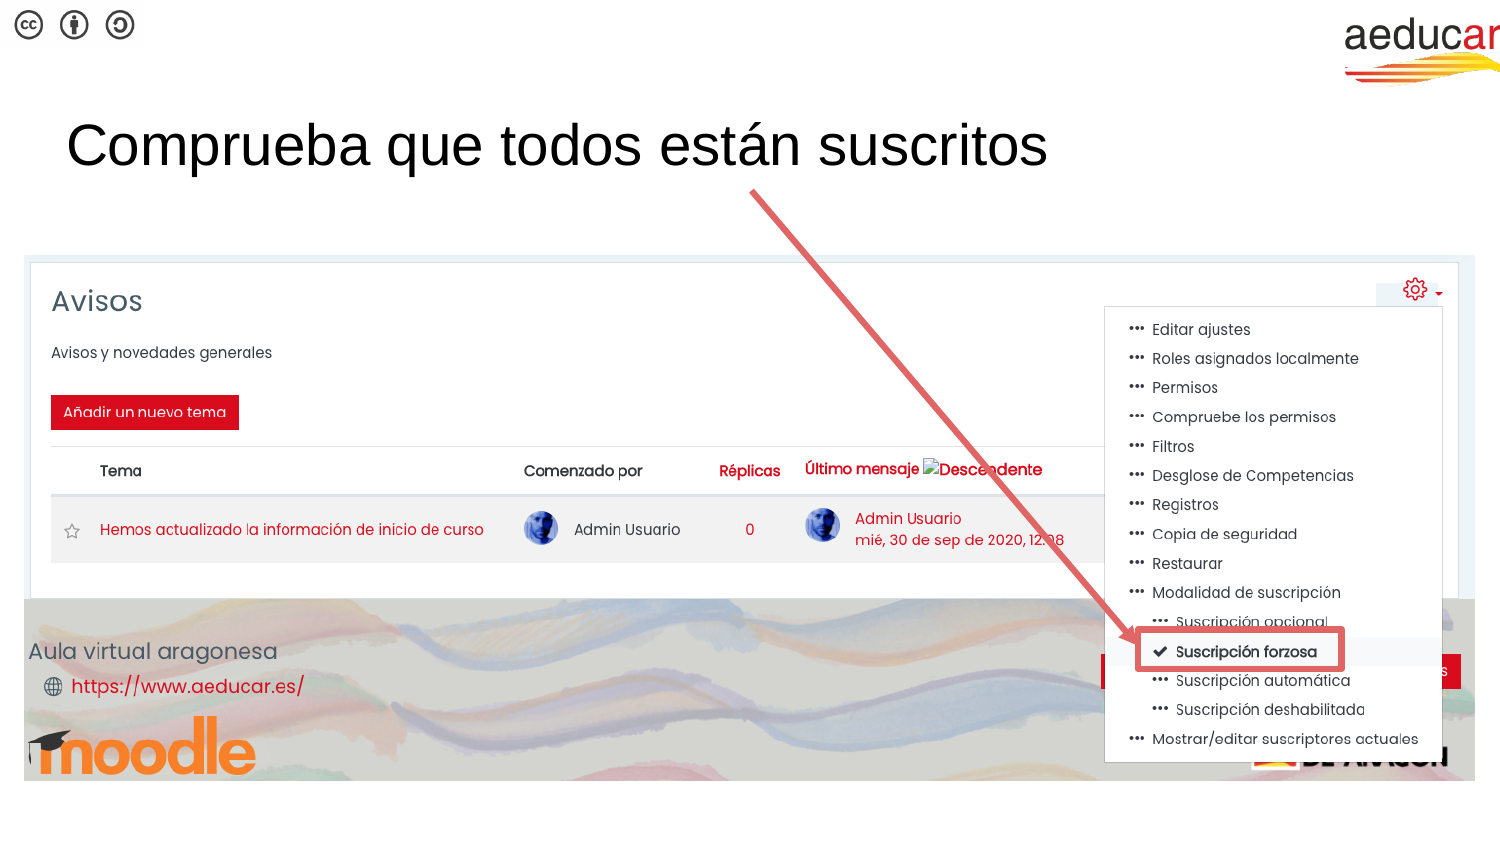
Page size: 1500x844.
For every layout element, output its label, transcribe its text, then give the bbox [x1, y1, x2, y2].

title Comprueba que todos están suscritos [51, 92, 1449, 231]
picture [24, 255, 1475, 781]
picture [1344, 0, 1500, 104]
picture [0, 0, 146, 48]
picture [1141, 633, 1338, 666]
